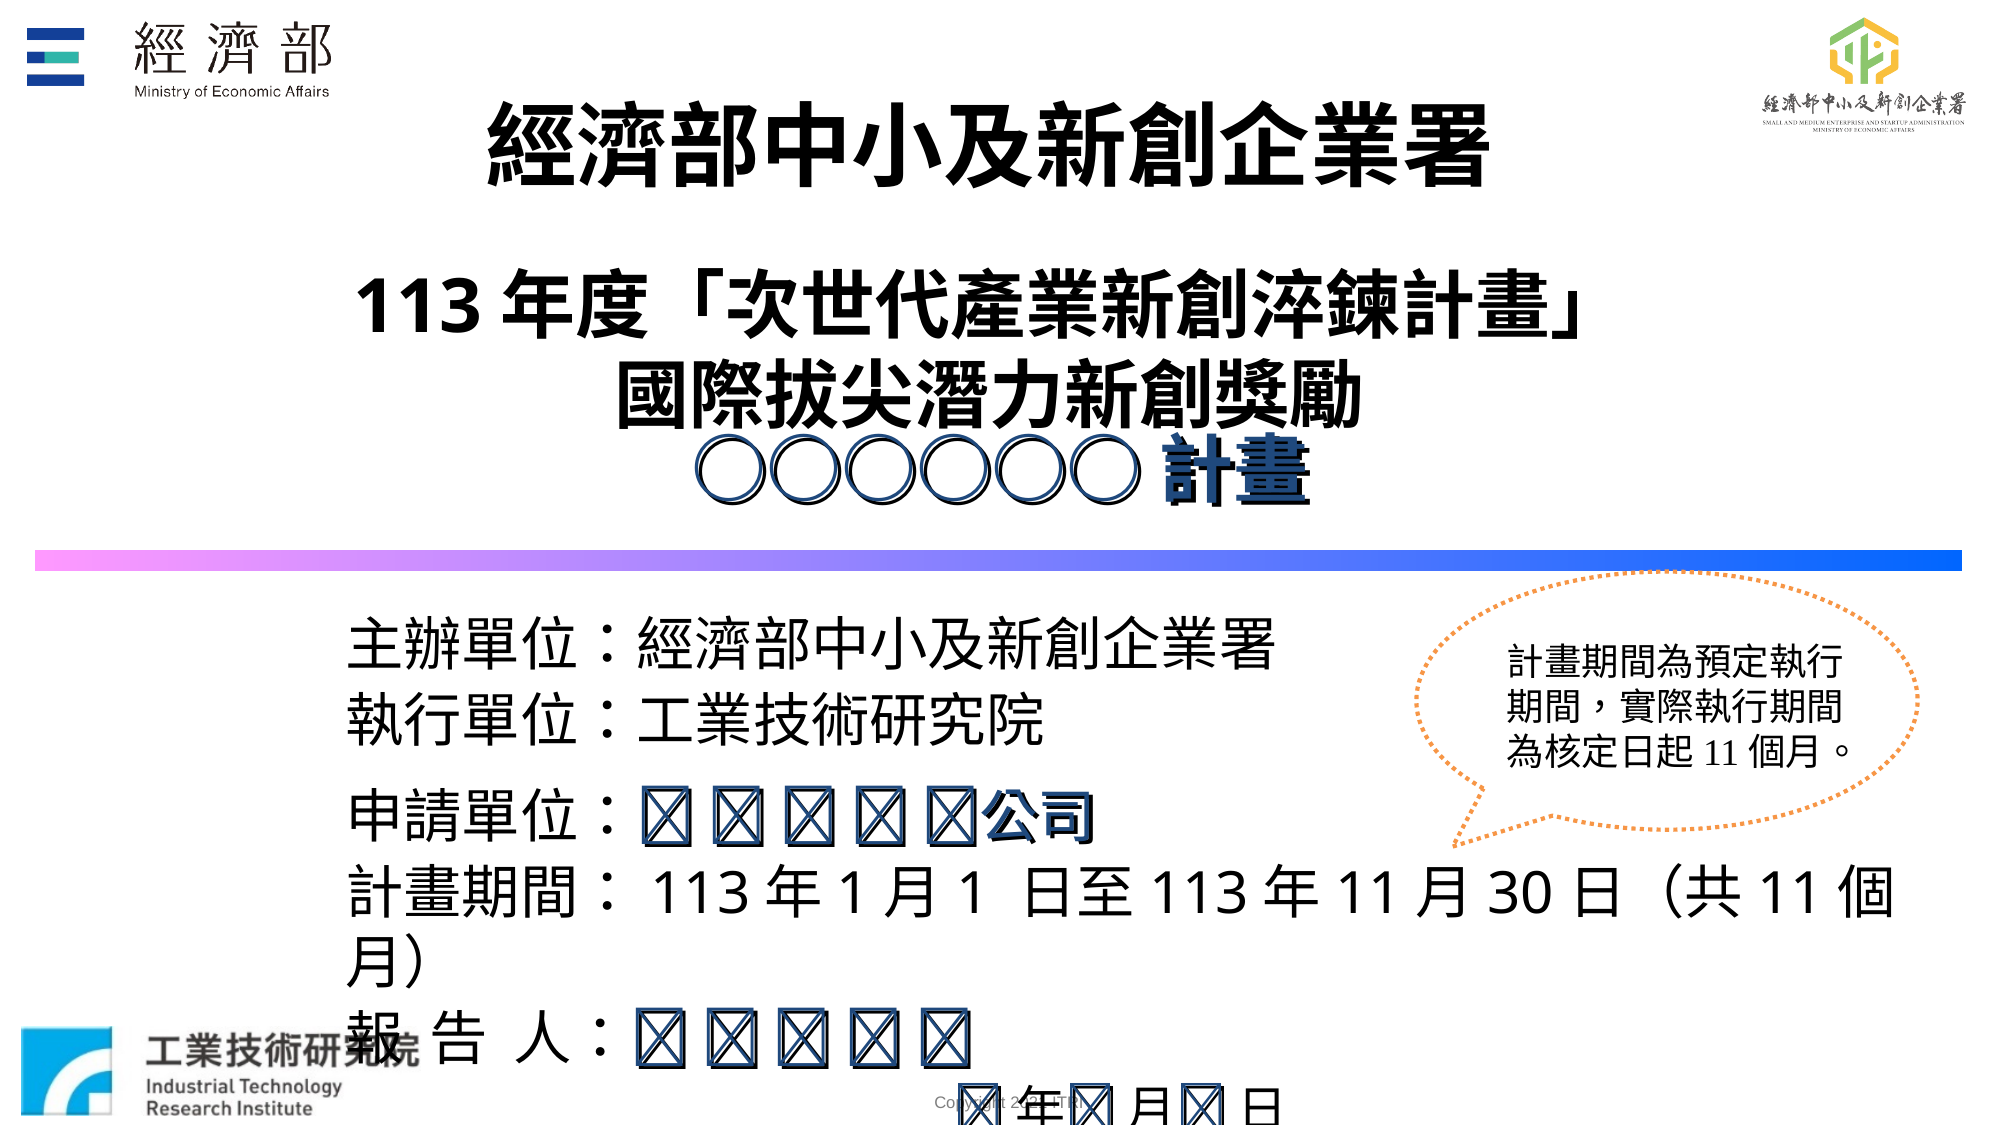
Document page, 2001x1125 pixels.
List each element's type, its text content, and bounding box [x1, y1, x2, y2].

text_box 主辦單位：經濟部中小及新創企業署 執行單位：工業技術研究院 [330, 599, 1372, 751]
text_box ○○○○○○計畫 [205, 424, 1795, 520]
title 經濟部中小及新創企業署 113年度「次世代產業新創淬鍊計畫」 國際拔尖潛力新創獎勵 [82, 80, 1898, 381]
text_box [1416, 571, 1918, 847]
text_box 計畫期間為預定執行期間，實際執行期間為核定日起11個月。 [1491, 630, 1873, 828]
subtitle 申請單位：    公司 計畫期間：113年1月1 日至113年11月30日（共11個月） 報 告 人：     年 月 日 [330, 771, 1927, 1107]
